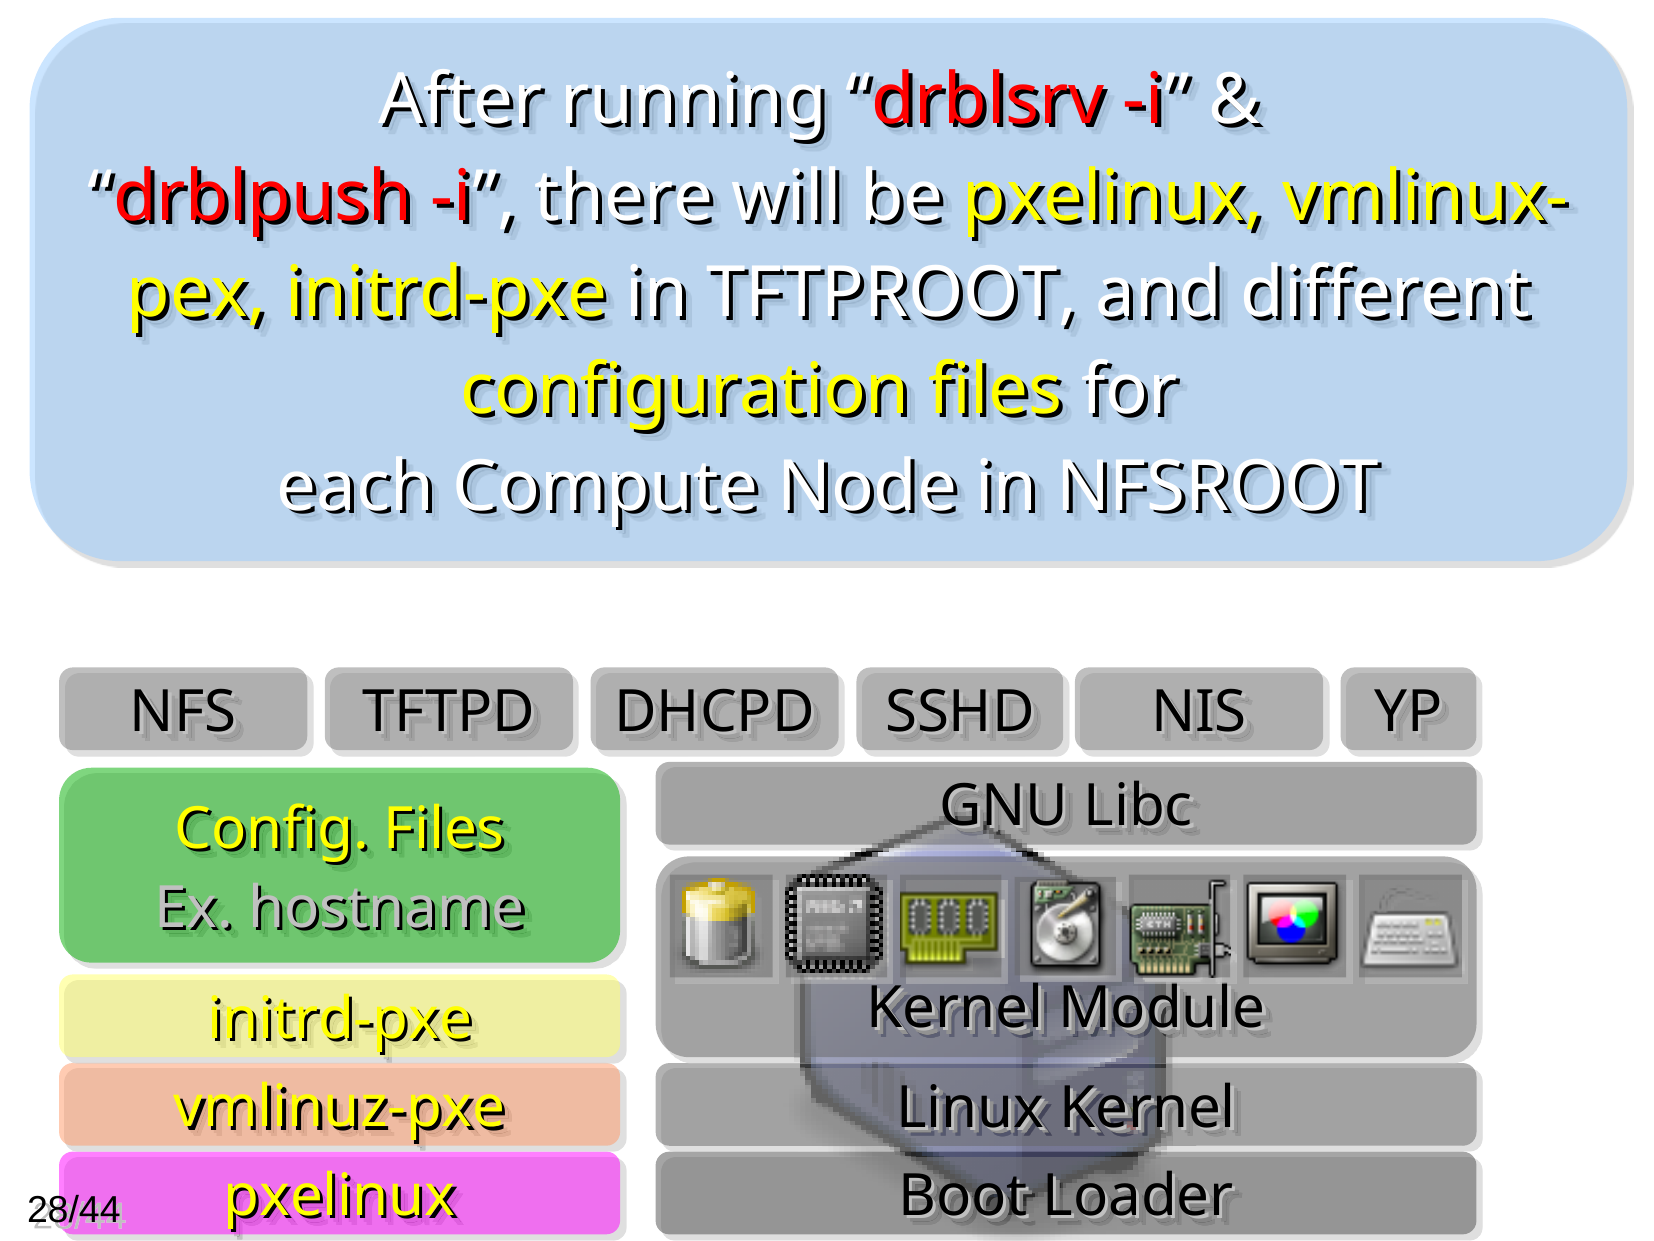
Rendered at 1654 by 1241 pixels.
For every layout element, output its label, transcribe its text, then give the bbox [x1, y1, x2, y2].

picture [1359, 874, 1462, 978]
text_box Boot Loader [655, 1151, 1477, 1235]
picture [669, 874, 773, 978]
text_box initrd-pxe [59, 974, 621, 1058]
picture [785, 874, 888, 978]
picture [767, 845, 1211, 856]
text_box TFTPD [324, 667, 574, 751]
picture [1128, 874, 1231, 978]
text_box 16/44 [0, 1181, 148, 1239]
picture [1243, 874, 1347, 978]
text_box Config. Files Ex. hostname [59, 767, 621, 963]
text_box NIS [1074, 667, 1324, 751]
text_box DHCPD [590, 667, 839, 751]
picture [1014, 876, 1116, 976]
text_box Linux Kernel [655, 1063, 1477, 1146]
text_box After running “drblsrv -i” & “drblpush -i”, there will be pxelinux, vmlinux-pex, initrd-pxe in TFTPROOT, and different configuration files for each Compute Node in NFSROOT [29, 17, 1628, 562]
text_box vmlinuz-pxe [59, 1062, 621, 1146]
text_box pxelinux [59, 1151, 621, 1235]
text_box Kernel Module [655, 856, 1477, 1058]
picture [767, 1235, 1211, 1241]
picture [900, 874, 1002, 978]
text_box SSHD [856, 667, 1064, 751]
picture [767, 1058, 1211, 1063]
text_box GNU Libc [655, 761, 1477, 845]
picture [767, 1146, 1211, 1151]
text_box YP [1340, 667, 1477, 751]
text_box NFS [59, 667, 308, 751]
